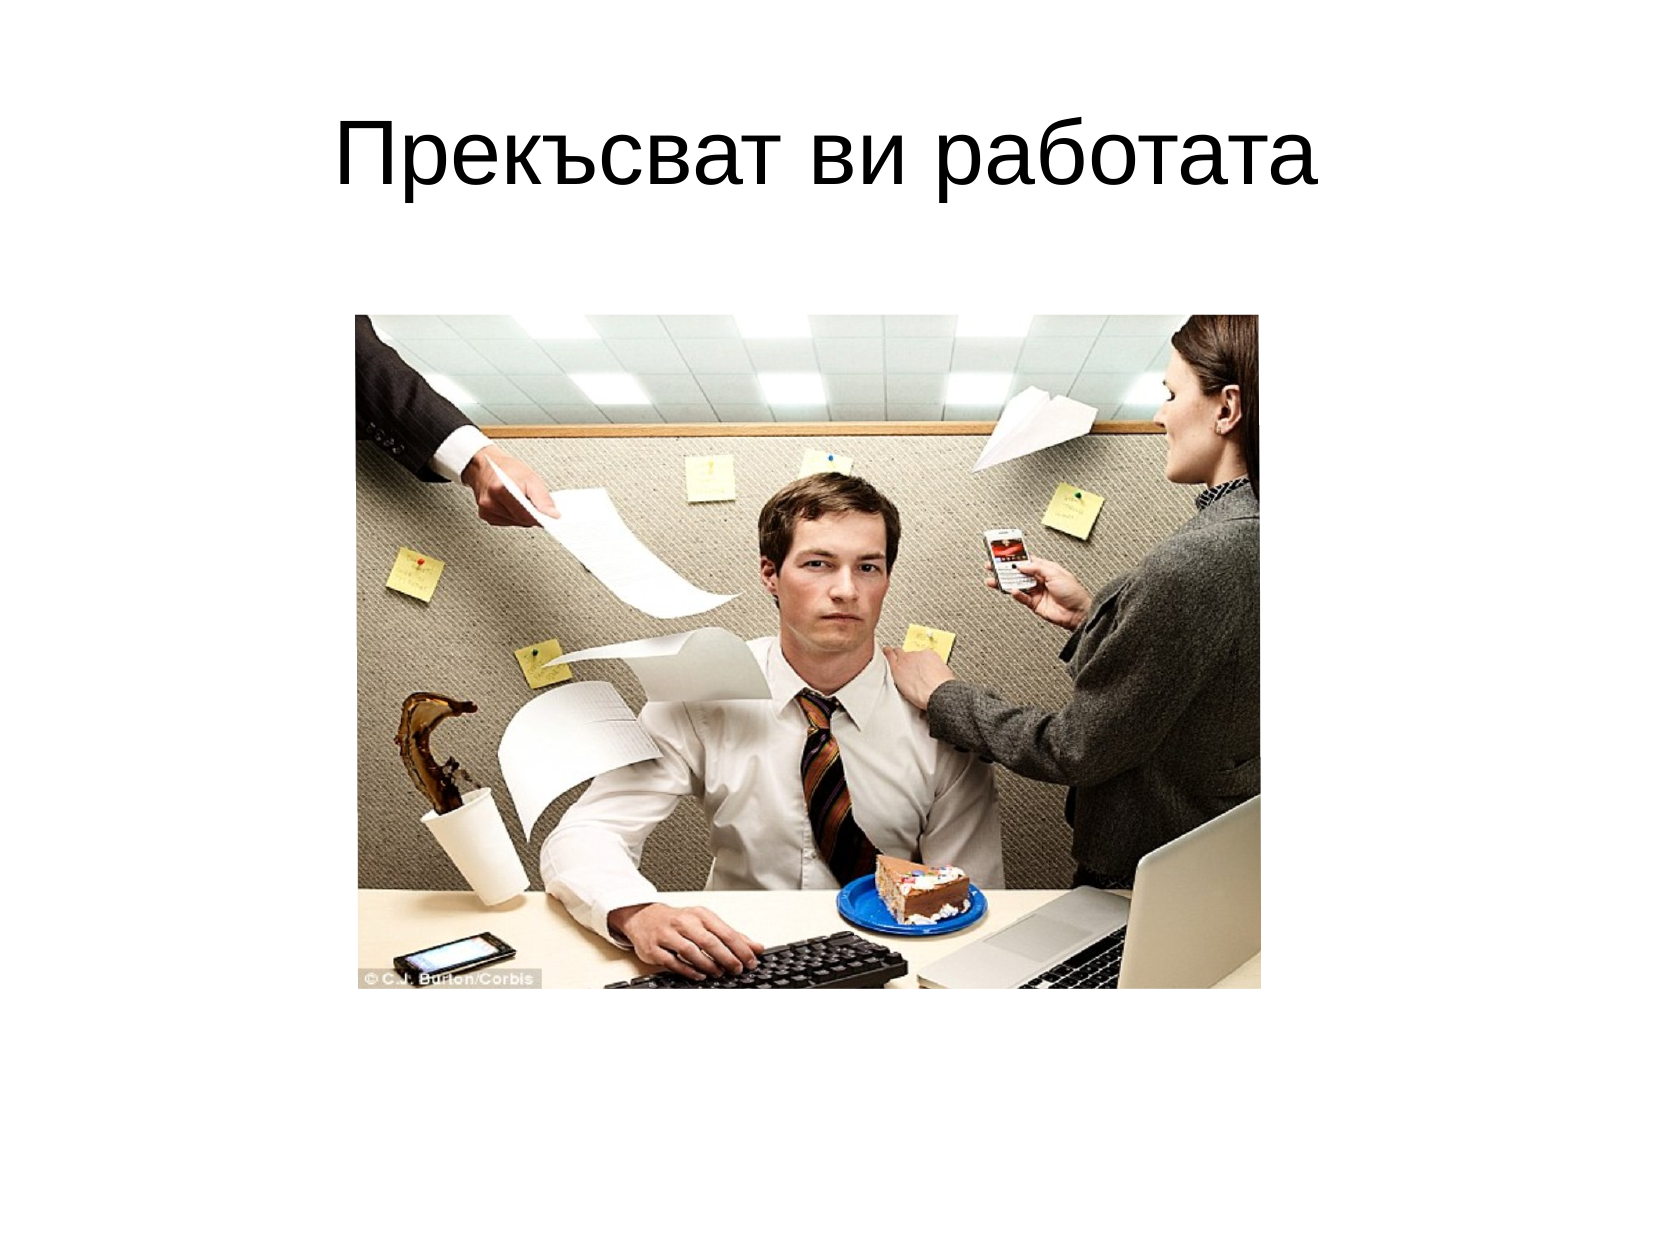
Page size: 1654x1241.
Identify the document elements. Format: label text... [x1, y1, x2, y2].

picture [354, 315, 1261, 989]
title Прекъсват ви работата [82, 49, 1571, 257]
